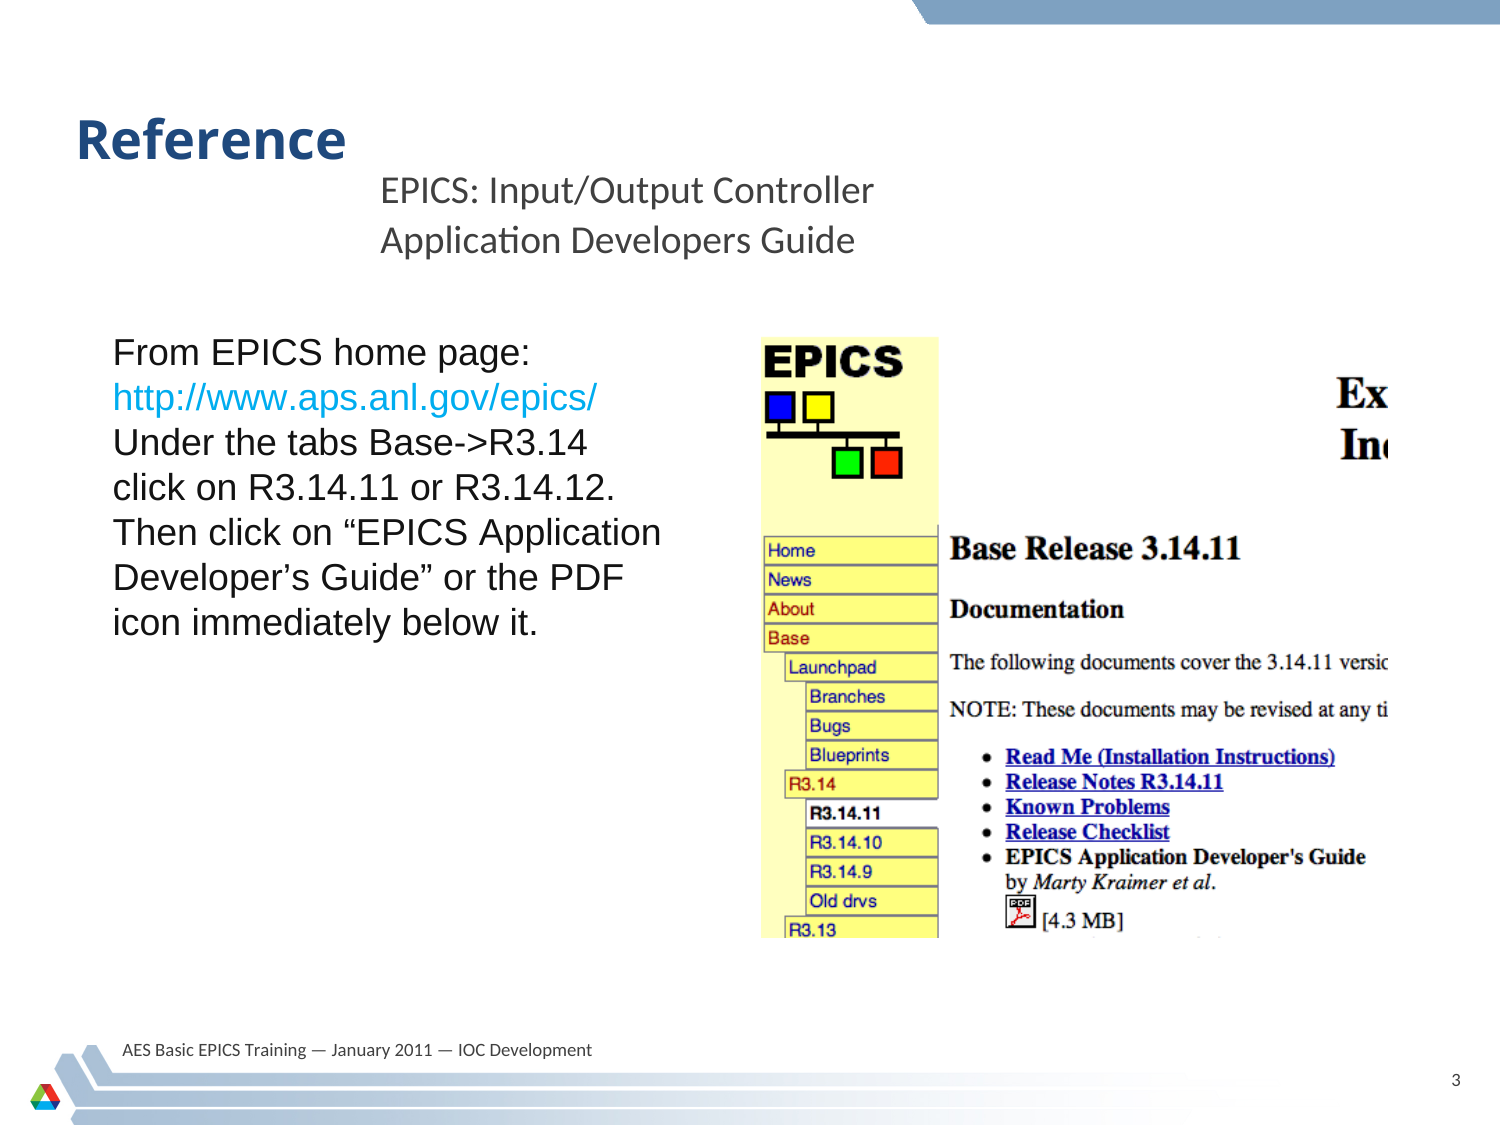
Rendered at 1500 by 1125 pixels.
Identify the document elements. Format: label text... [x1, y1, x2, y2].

picture [0, 0, 1500, 26]
list EPICS: Input/Output Controller Application Developers Guide [337, 166, 1132, 291]
title Reference [75, 107, 1426, 171]
text_box From EPICS home page: http://www.aps.anl.gov/epics/ Under the tabs Base->R3.14 click on R3.14.11 or R3.14.12. Then click on “EPICS Application Developer’s Guide” or the PDF icon immediately below it. [97, 319, 683, 651]
picture [0, 1037, 1500, 1125]
picture [761, 333, 1388, 938]
